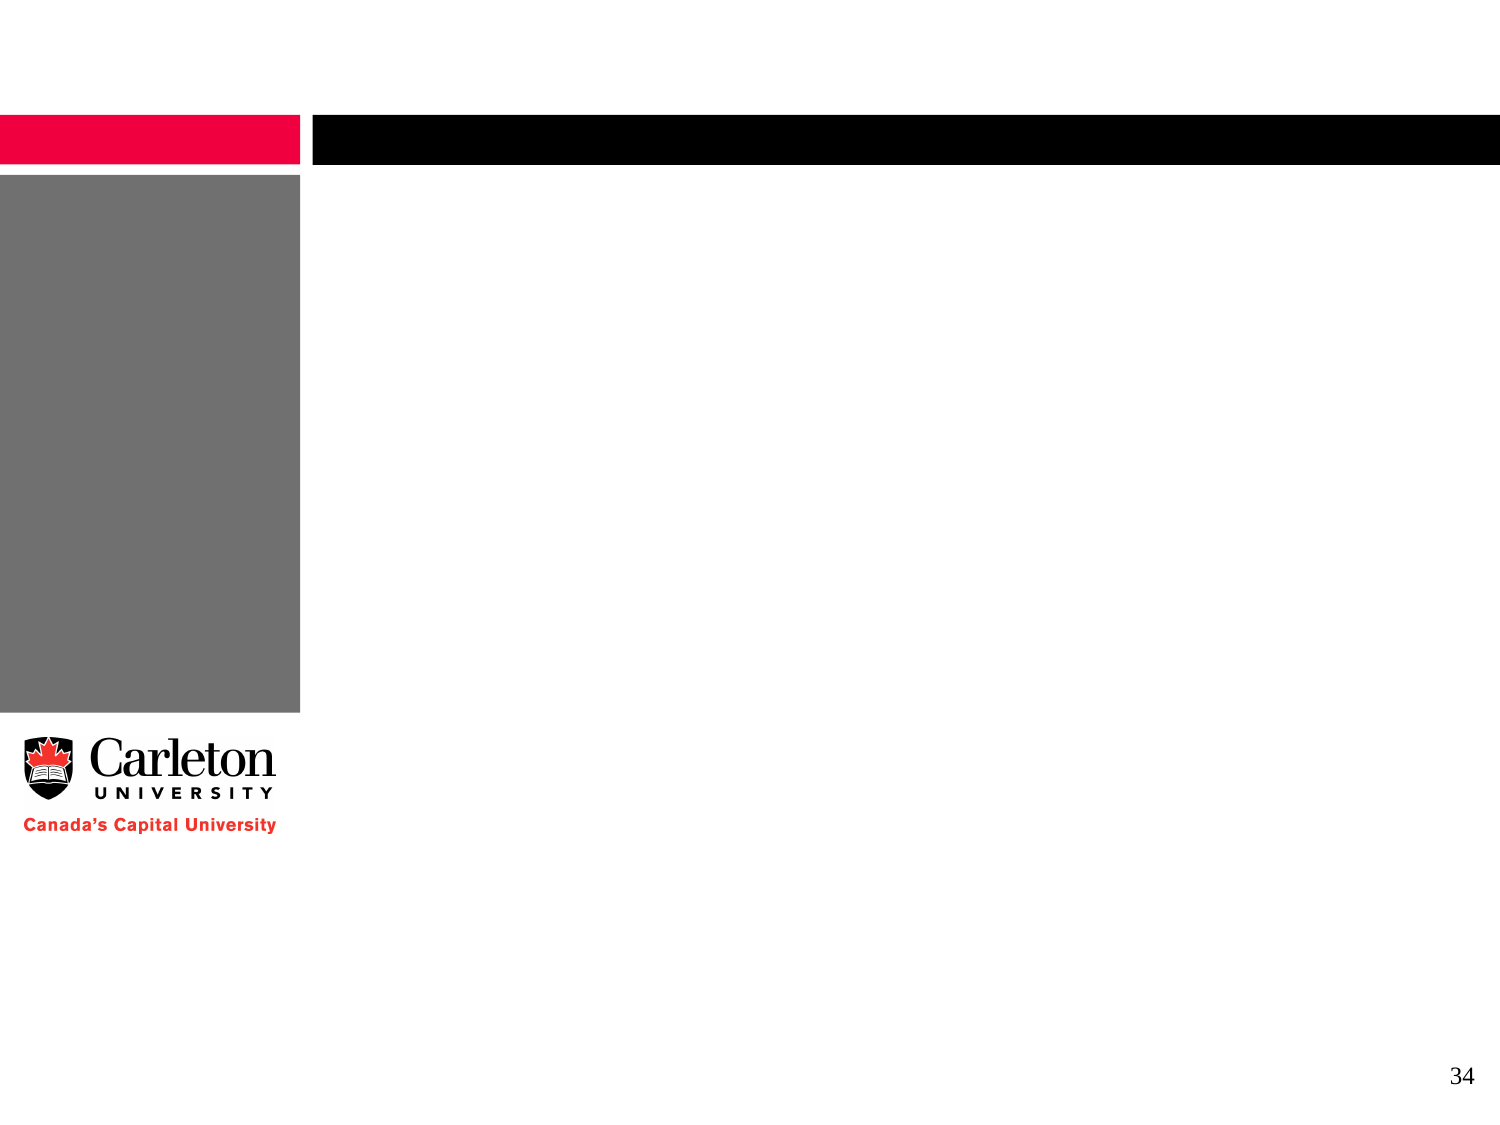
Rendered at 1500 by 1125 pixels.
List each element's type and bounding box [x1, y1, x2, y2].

picture [24, 737, 276, 834]
